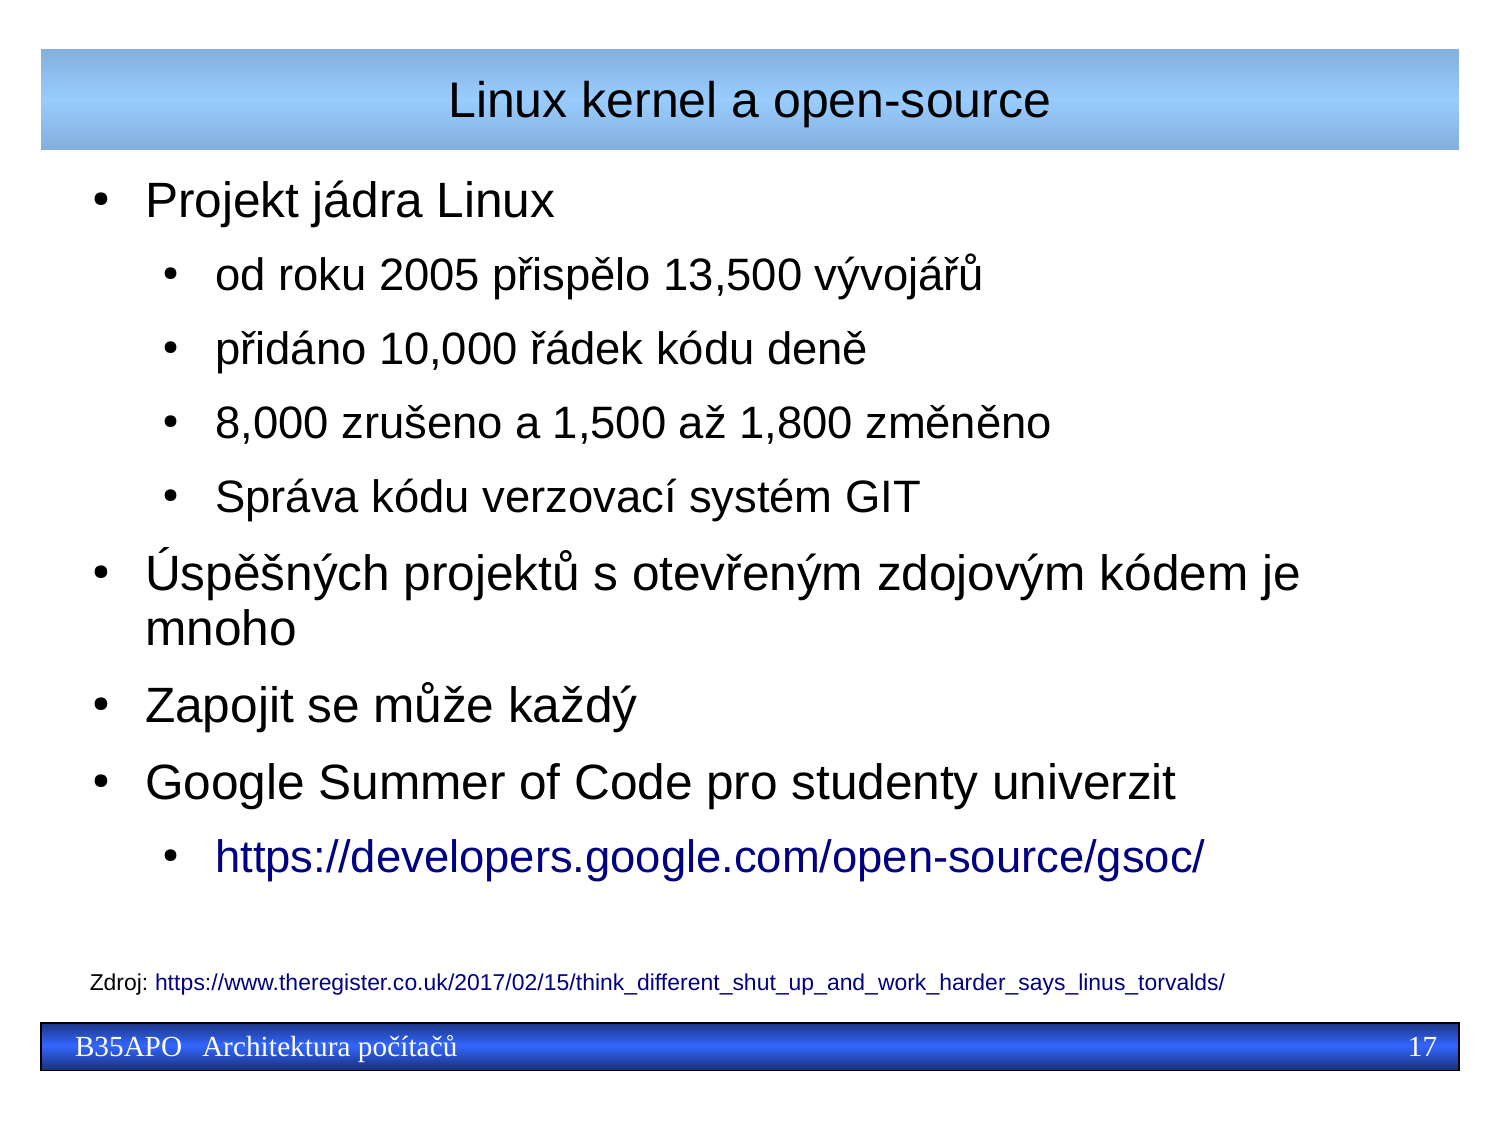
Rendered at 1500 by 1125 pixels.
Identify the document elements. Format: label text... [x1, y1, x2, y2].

title Linux kernel a open-source [41, 49, 1459, 150]
text_box Zdroj: https://www.theregister.co.uk/2017/02/15/think_different_shut_up_and_work_harder_says_linus_torvalds/ [75, 962, 1450, 1029]
list Projekt jádra Linux od roku 2005 přispělo 13,500 vývojářů přidáno 10,000 řádek kódu deně 8,000 zrušeno a 1,500 až 1,800 změněno Správa kódu verzovací systém GIT Úspěšných projektů s otevřeným zdojovým kódem je mnoho Zapojit se může každý Google Summer of Code pro studenty univerzit https://developers.google.com/open-source/gsoc/ [75, 172, 1426, 888]
